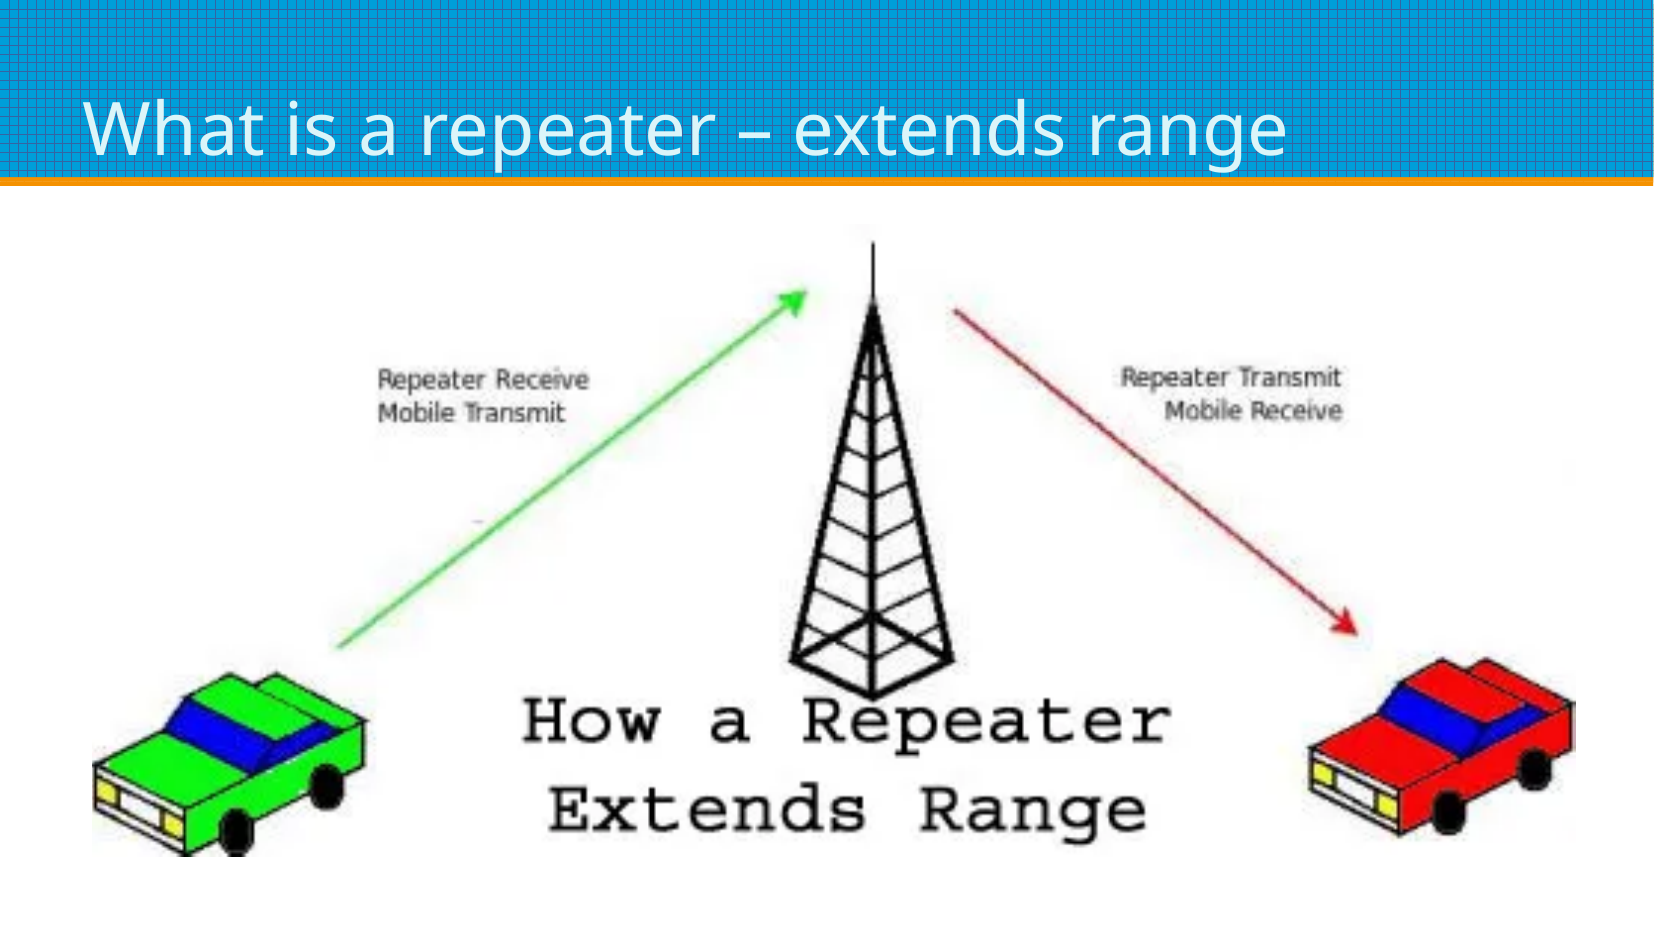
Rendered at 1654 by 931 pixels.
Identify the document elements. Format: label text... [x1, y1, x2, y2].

title What is a repeater – extends range [82, 14, 1571, 178]
picture [92, 224, 1576, 857]
